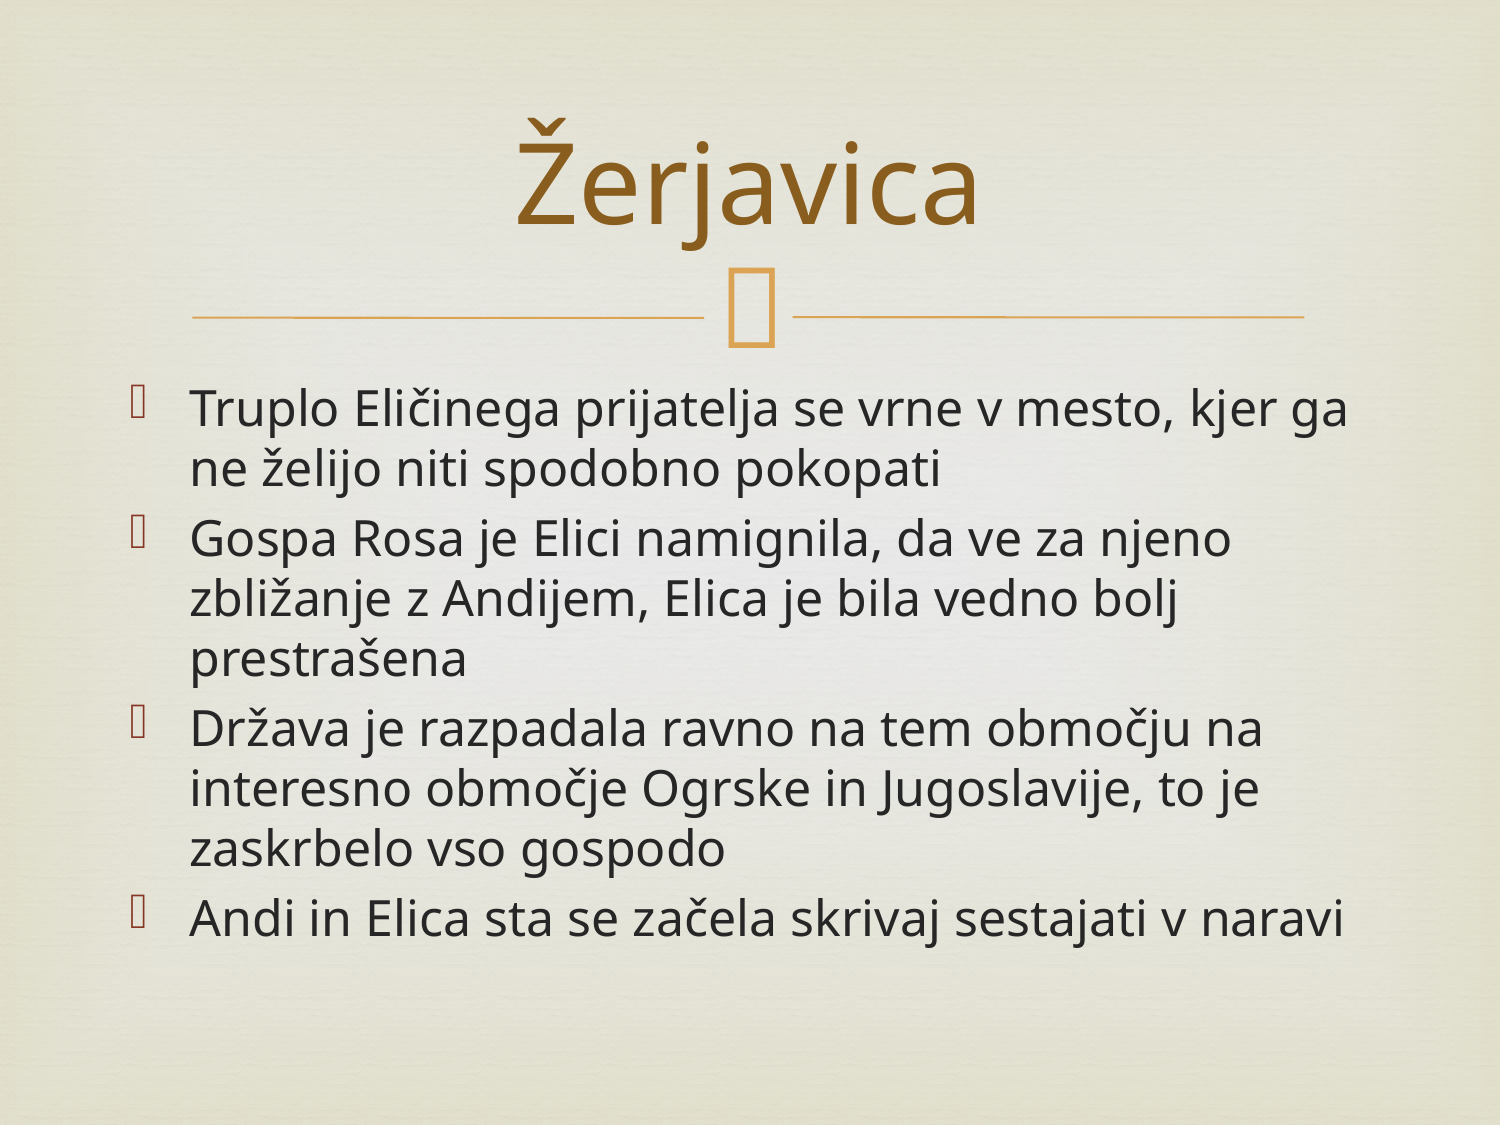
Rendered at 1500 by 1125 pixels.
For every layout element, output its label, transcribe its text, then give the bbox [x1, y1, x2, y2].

list Truplo Eličinega prijatelja se vrne v mesto, kjer ga ne želijo niti spodobno pokopati Gospa Rosa je Elici namignila, da ve za njeno zbližanje z Andijem, Elica je bila vedno bolj prestrašena Država je razpadala ravno na tem območju na interesno območje Ogrske in Jugoslavije, to je zaskrbelo vso gospodo Andi in Elica sta se začela skrivaj sestajati v naravi [114, 368, 1386, 1005]
title Žerjavica [113, 93, 1386, 267]
